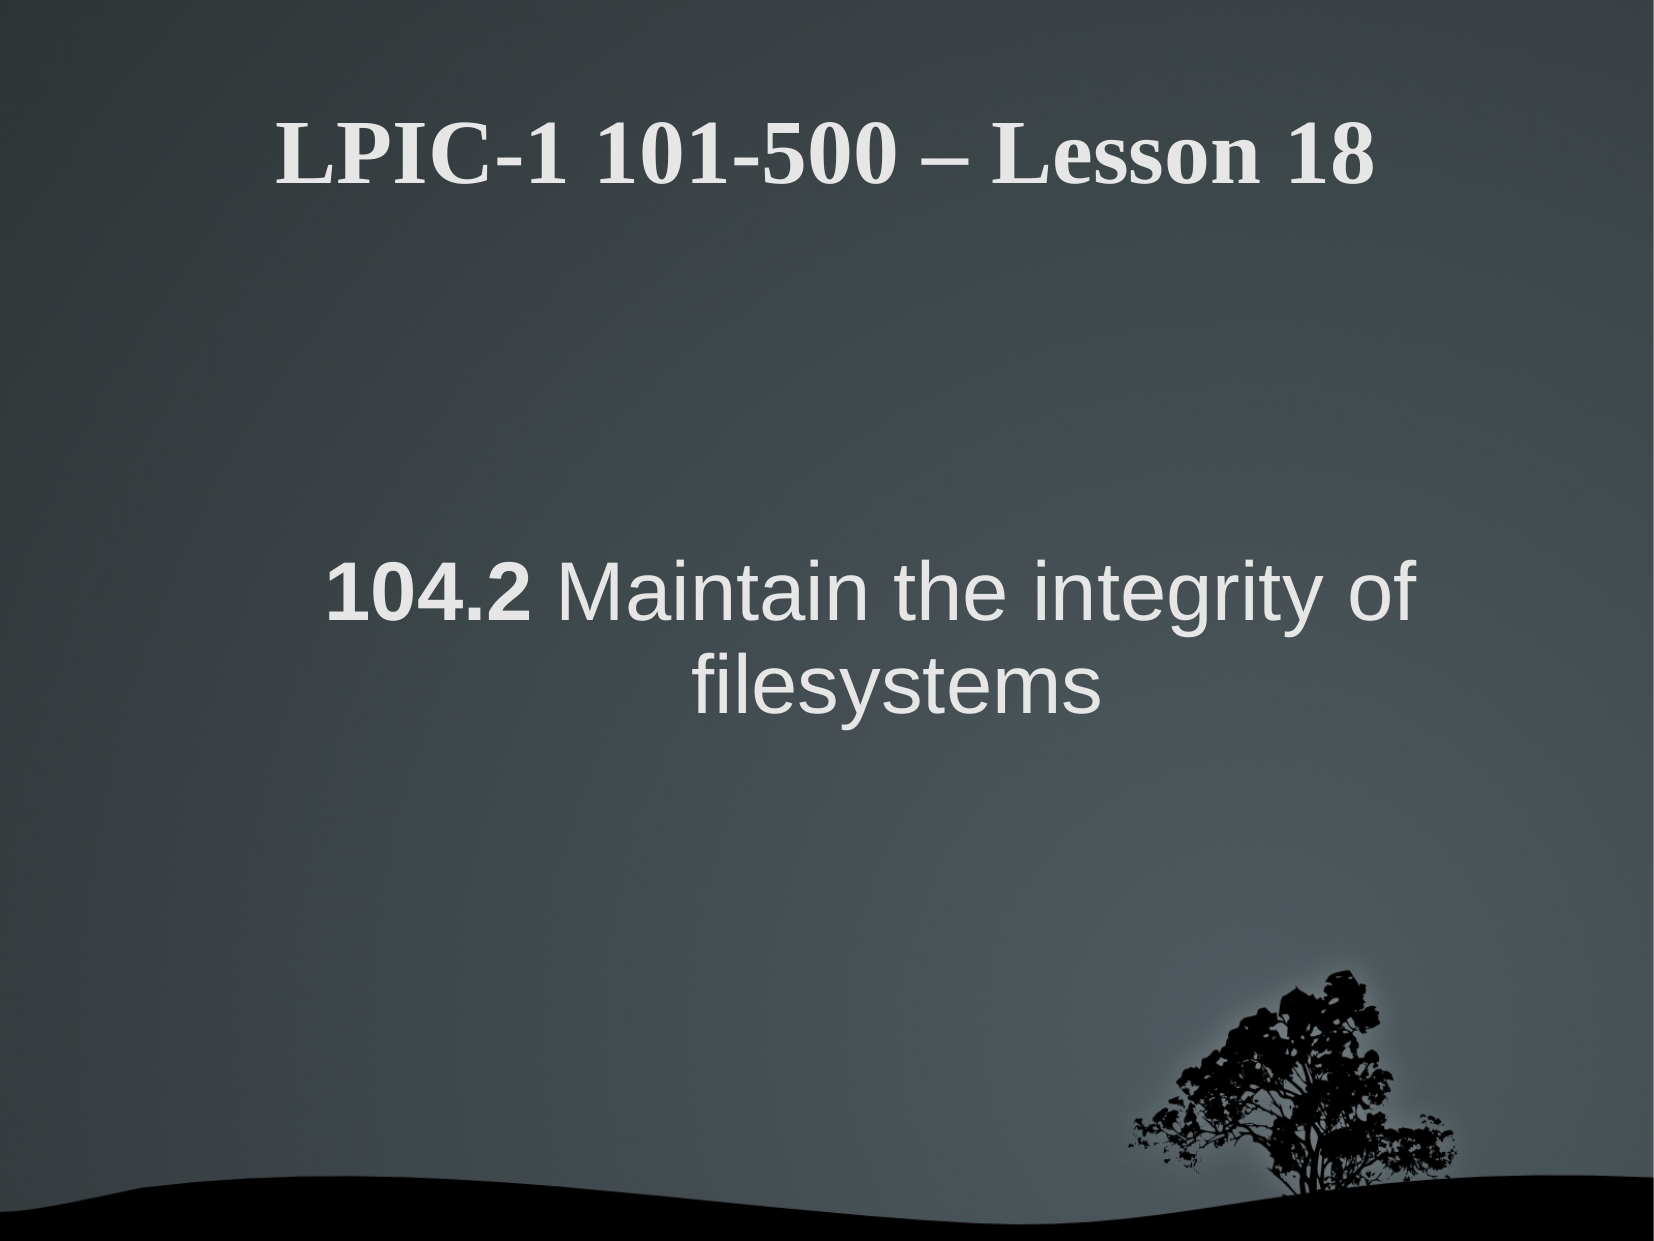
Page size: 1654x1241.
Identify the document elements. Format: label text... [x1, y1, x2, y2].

list 104.2 Maintain the integrity of filesystems [82, 290, 1571, 1109]
title LPIC-1 101-500 – Lesson 18 [82, 49, 1571, 257]
picture [0, 0, 1654, 1241]
